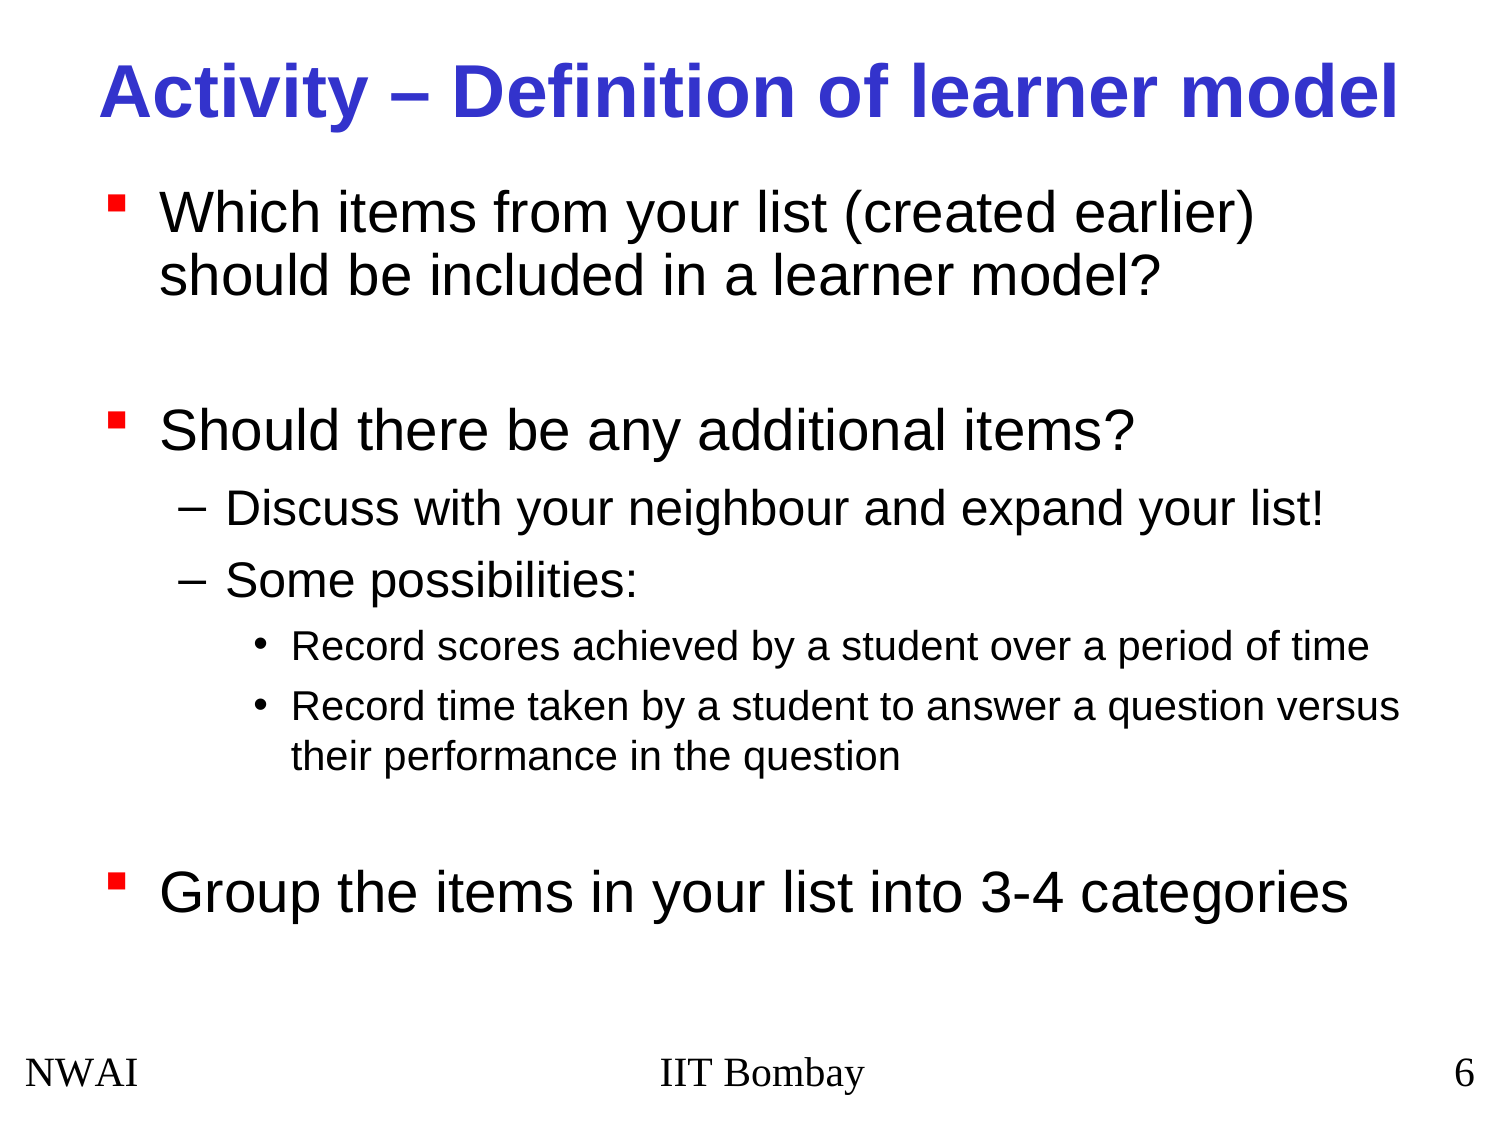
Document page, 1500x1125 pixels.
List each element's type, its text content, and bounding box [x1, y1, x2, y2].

title Activity – Definition of learner model [37, 12, 1463, 163]
list Which items from your list (created earlier) should be included in a learner model? Should there be any additional items? Discuss with your neighbour and expand your list! Some possibilities: Record scores achieved by a student over a period of time Record time taken by a student to answer a question versus their performance in the question Group the items in your list into 3-4 categories [88, 174, 1447, 1026]
